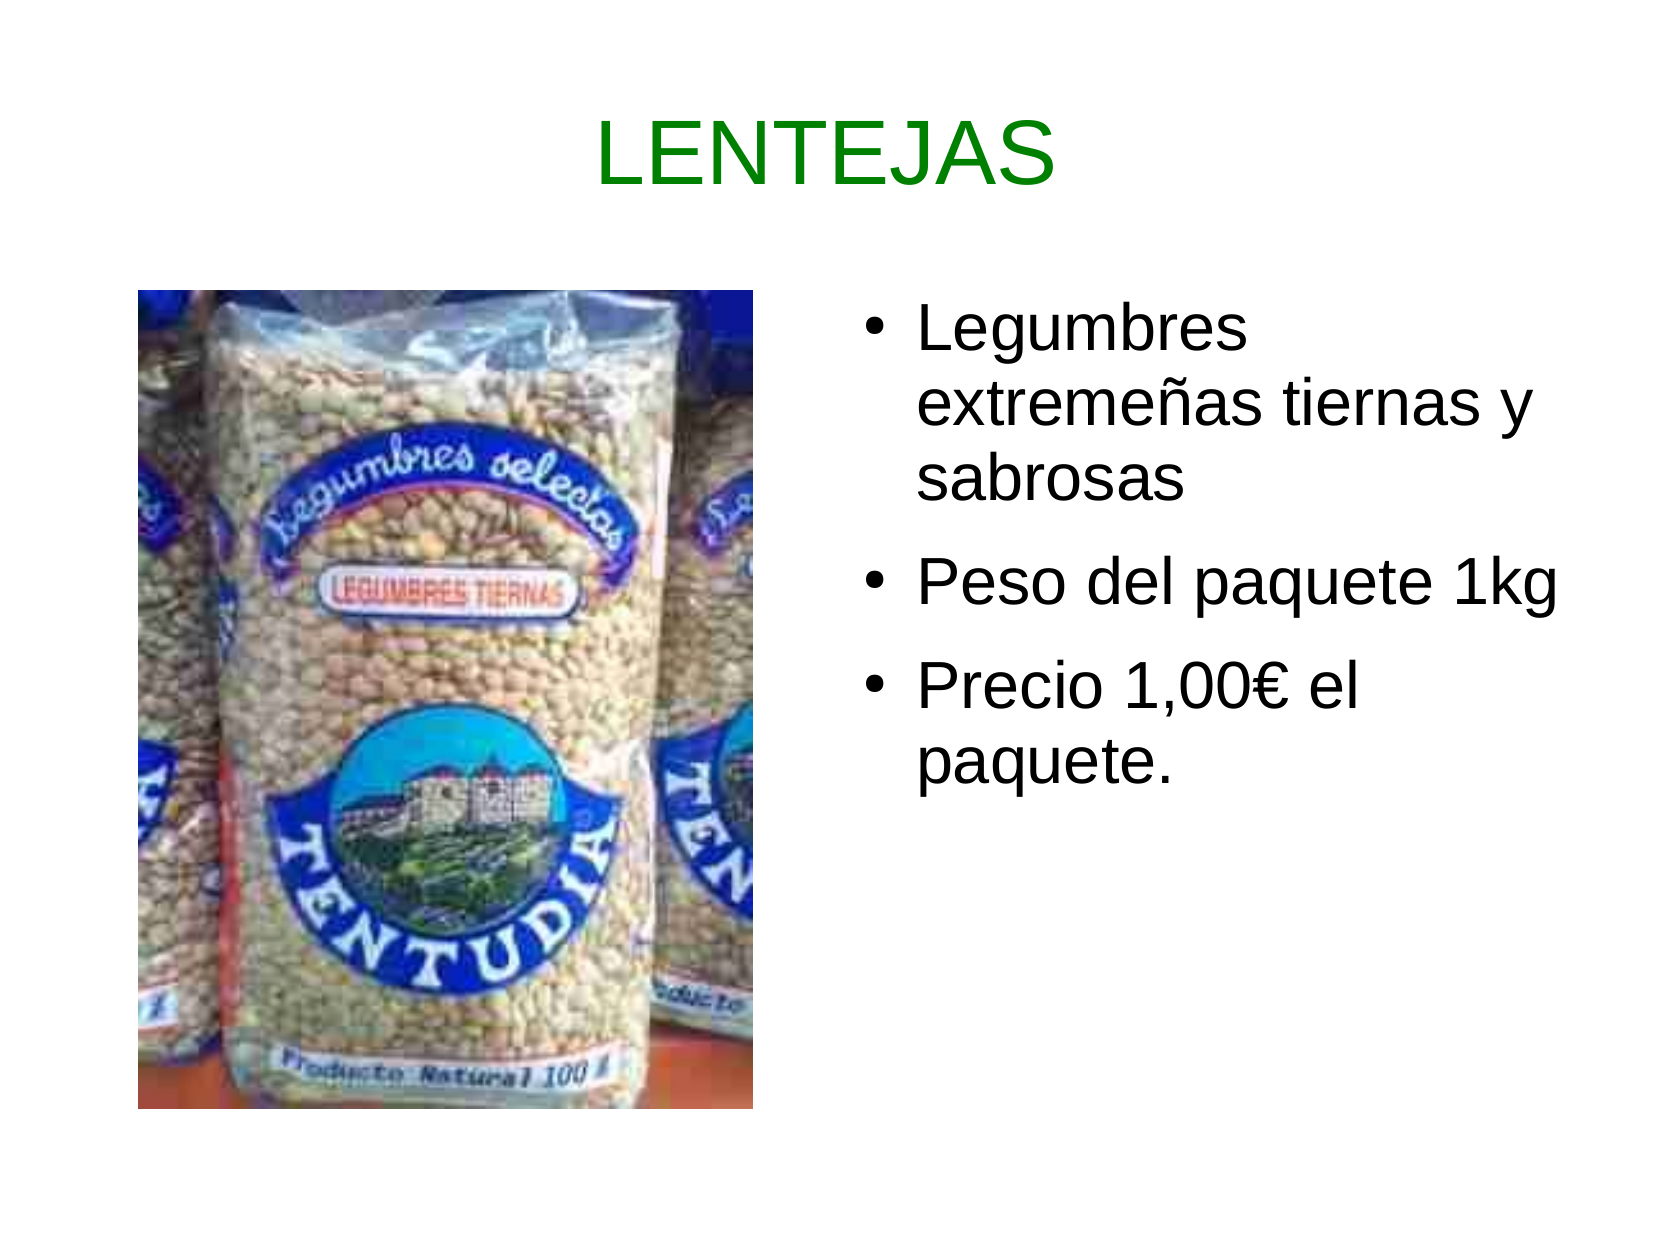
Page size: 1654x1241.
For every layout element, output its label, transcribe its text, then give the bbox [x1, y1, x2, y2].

list Legumbres extremeñas tiernas y sabrosas Peso del paquete 1kg Precio 1,00€ el paquete. [845, 290, 1572, 1109]
title LENTEJAS [82, 49, 1571, 257]
picture [138, 290, 753, 1109]
